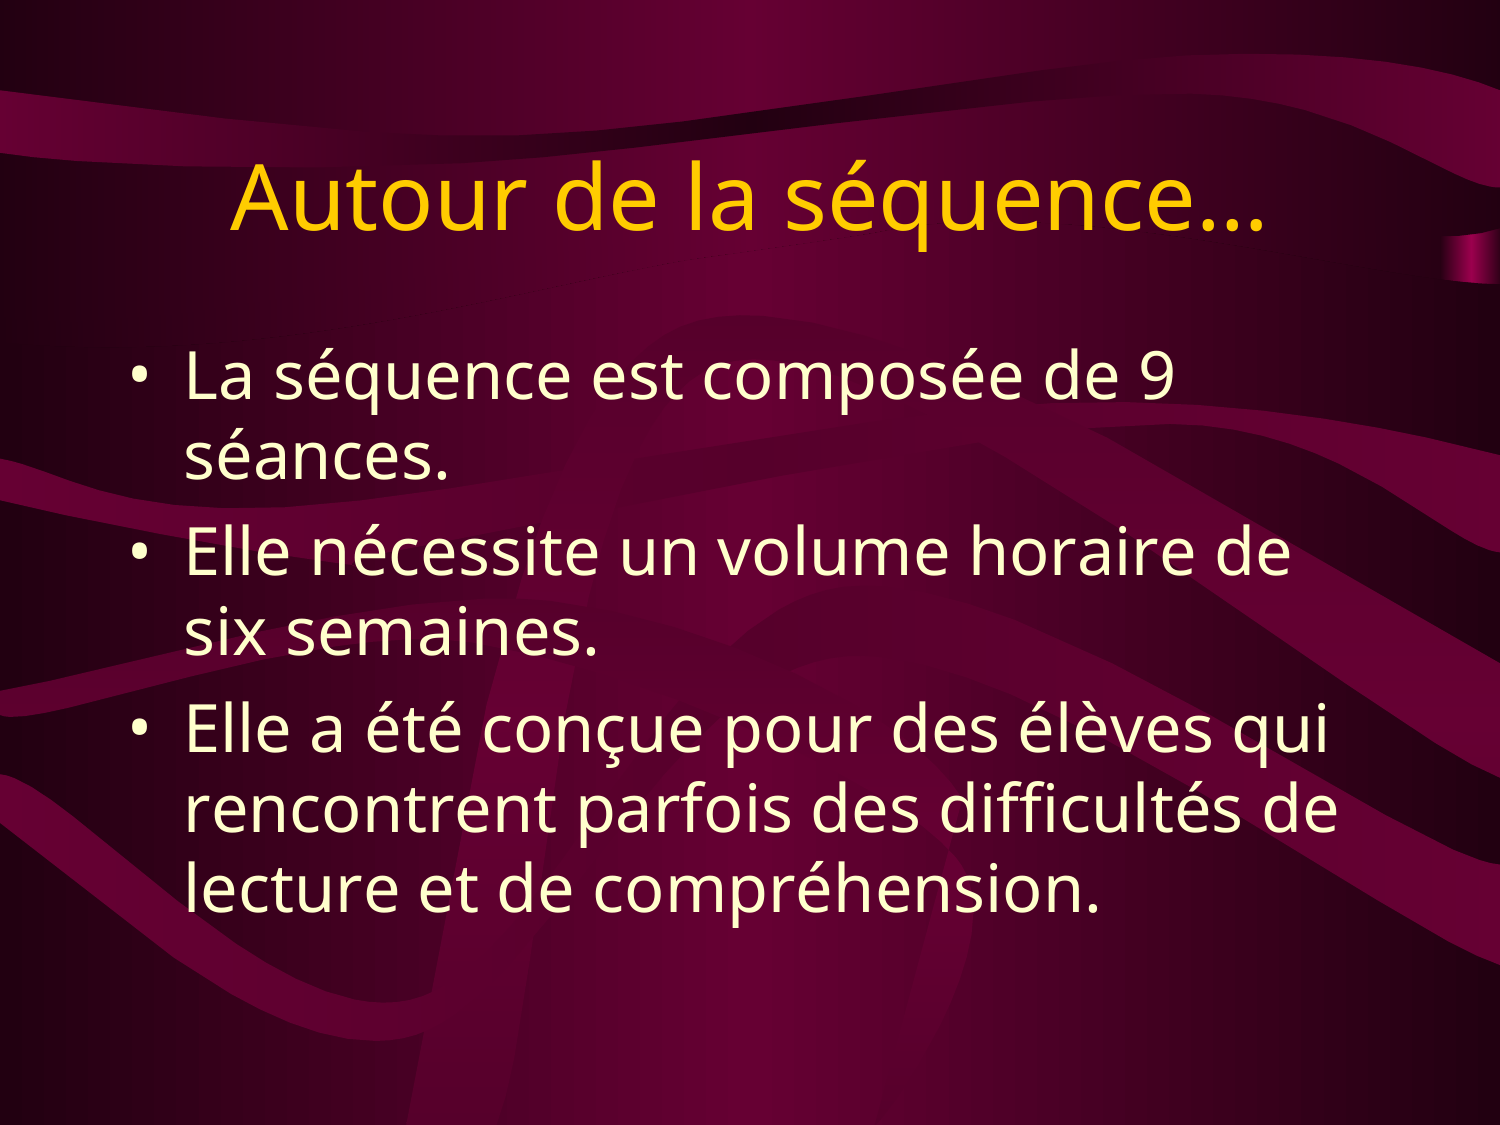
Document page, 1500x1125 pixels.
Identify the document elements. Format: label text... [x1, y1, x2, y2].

title Autour de la séquence… [112, 99, 1388, 288]
list La séquence est composée de 9 séances. Elle nécessite un volume horaire de six semaines. Elle a été conçue pour des élèves qui rencontrent parfois des difficultés de lecture et de compréhension. [112, 324, 1388, 1001]
